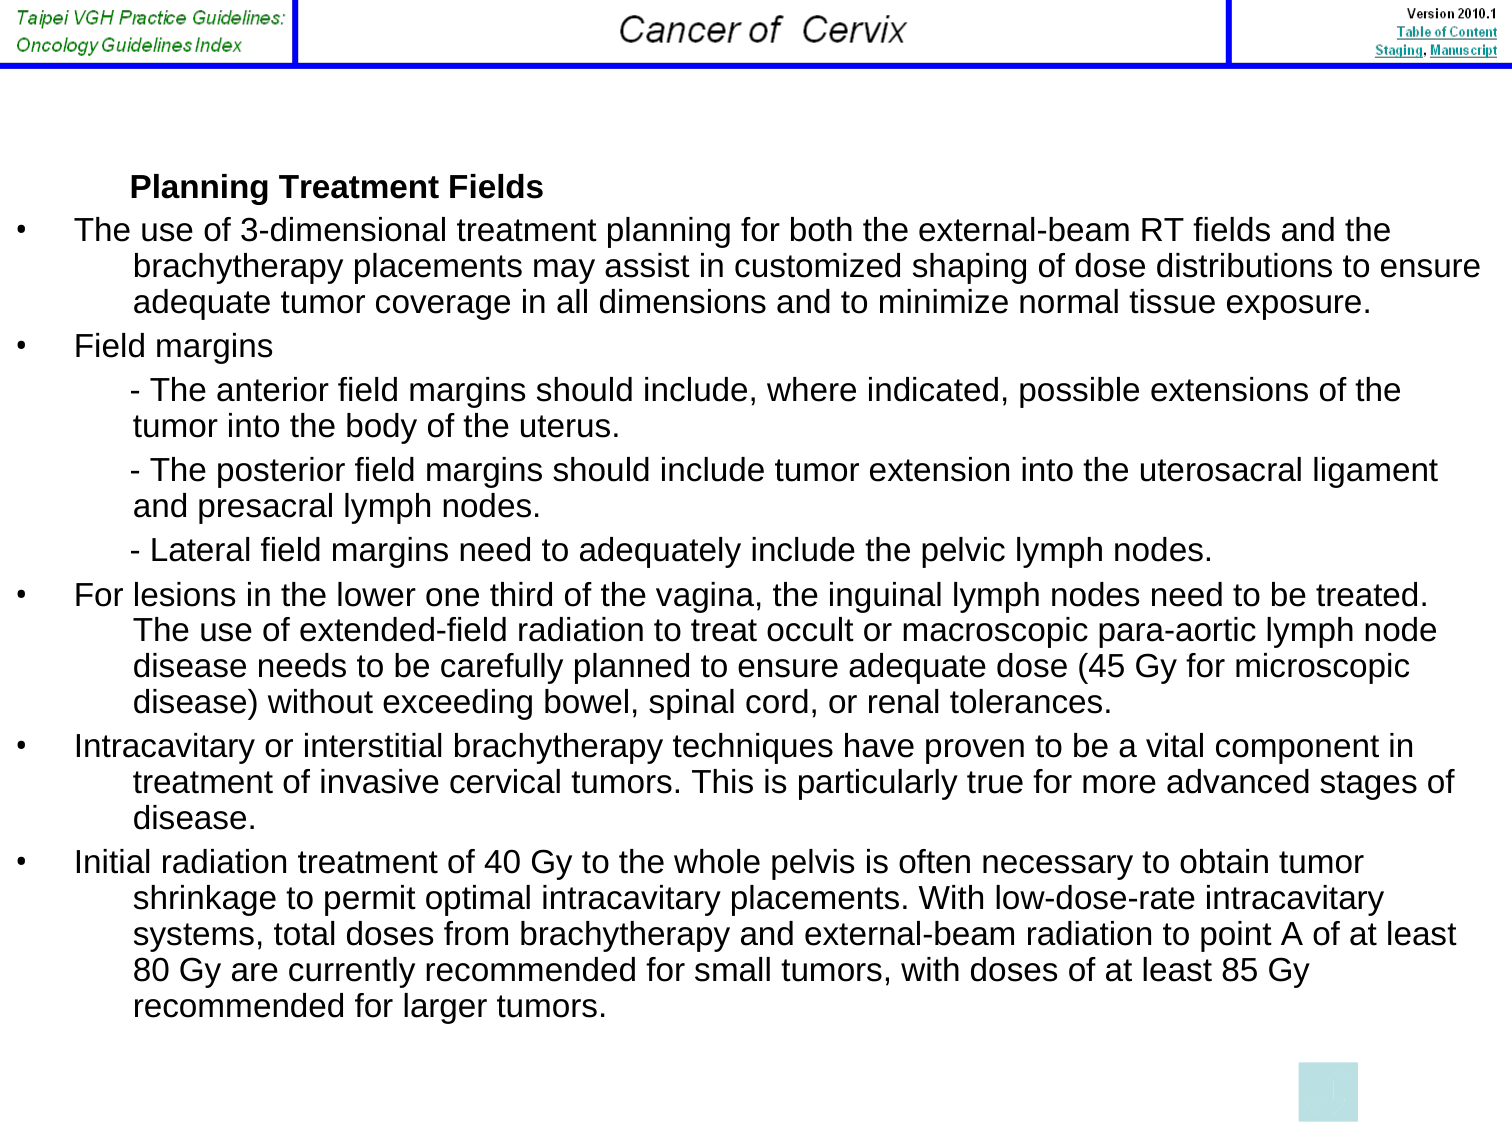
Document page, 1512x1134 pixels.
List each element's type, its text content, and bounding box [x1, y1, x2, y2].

list Planning Treatment Fields The use of 3-dimensional treatment planning for both the external-beam RT fields and the brachytherapy placements may assist in customized shaping of dose distributions to ensure adequate tumor coverage in all dimensions and to minimize normal tissue exposure. Field margins - The anterior field margins should include, where indicated, possible extensions of the tumor into the body of the uterus. - The posterior field margins should include tumor extension into the uterosacral ligament and presacral lymph nodes. - Lateral field margins need to adequately include the pelvic lymph nodes. For lesions in the lower one third of the vagina, the inguinal lymph nodes need to be treated. The use of extended-field radiation to treat occult or macroscopic para-aortic lymph node disease needs to be carefully planned to ensure adequate dose (45 Gy for microscopic disease) without exceeding bowel, spinal cord, or renal tolerances. Intracavitary or interstitial brachytherapy techniques have proven to be a vital component in treatment of invasive cervical tumors. This is particularly true for more advanced stages of disease. Initial radiation treatment of 40 Gy to the whole pelvis is often necessary to obtain tumor shrinkage to permit optimal intracavitary placements. With low-dose-rate intracavitary systems, total doses from brachytherapy and external-beam radiation to point A of at least 80 Gy are currently recommended for small tumors, with doses of at least 85 Gy recommended for larger tumors. [0, 165, 1512, 1052]
